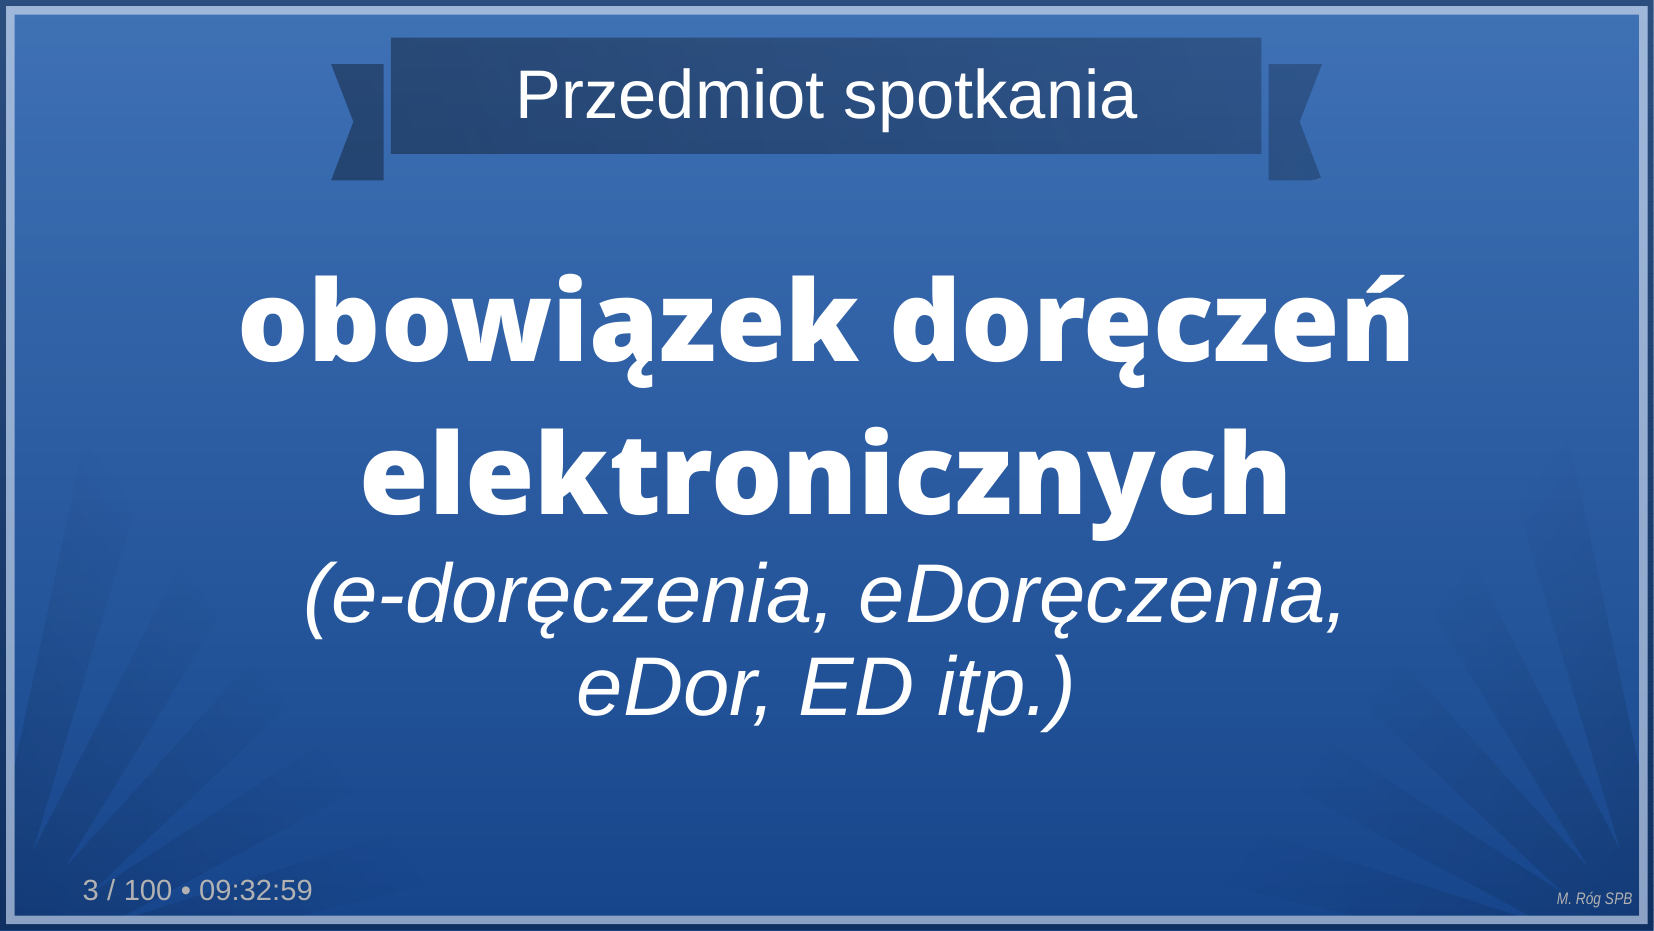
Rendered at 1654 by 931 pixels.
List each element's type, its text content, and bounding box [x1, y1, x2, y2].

subtitle obowiązek doręczeń elektronicznych (e-doręczenia, eDoręczenia, eDor, ED itp.) [82, 59, 1571, 916]
title Przedmiot spotkania [389, 35, 1264, 154]
